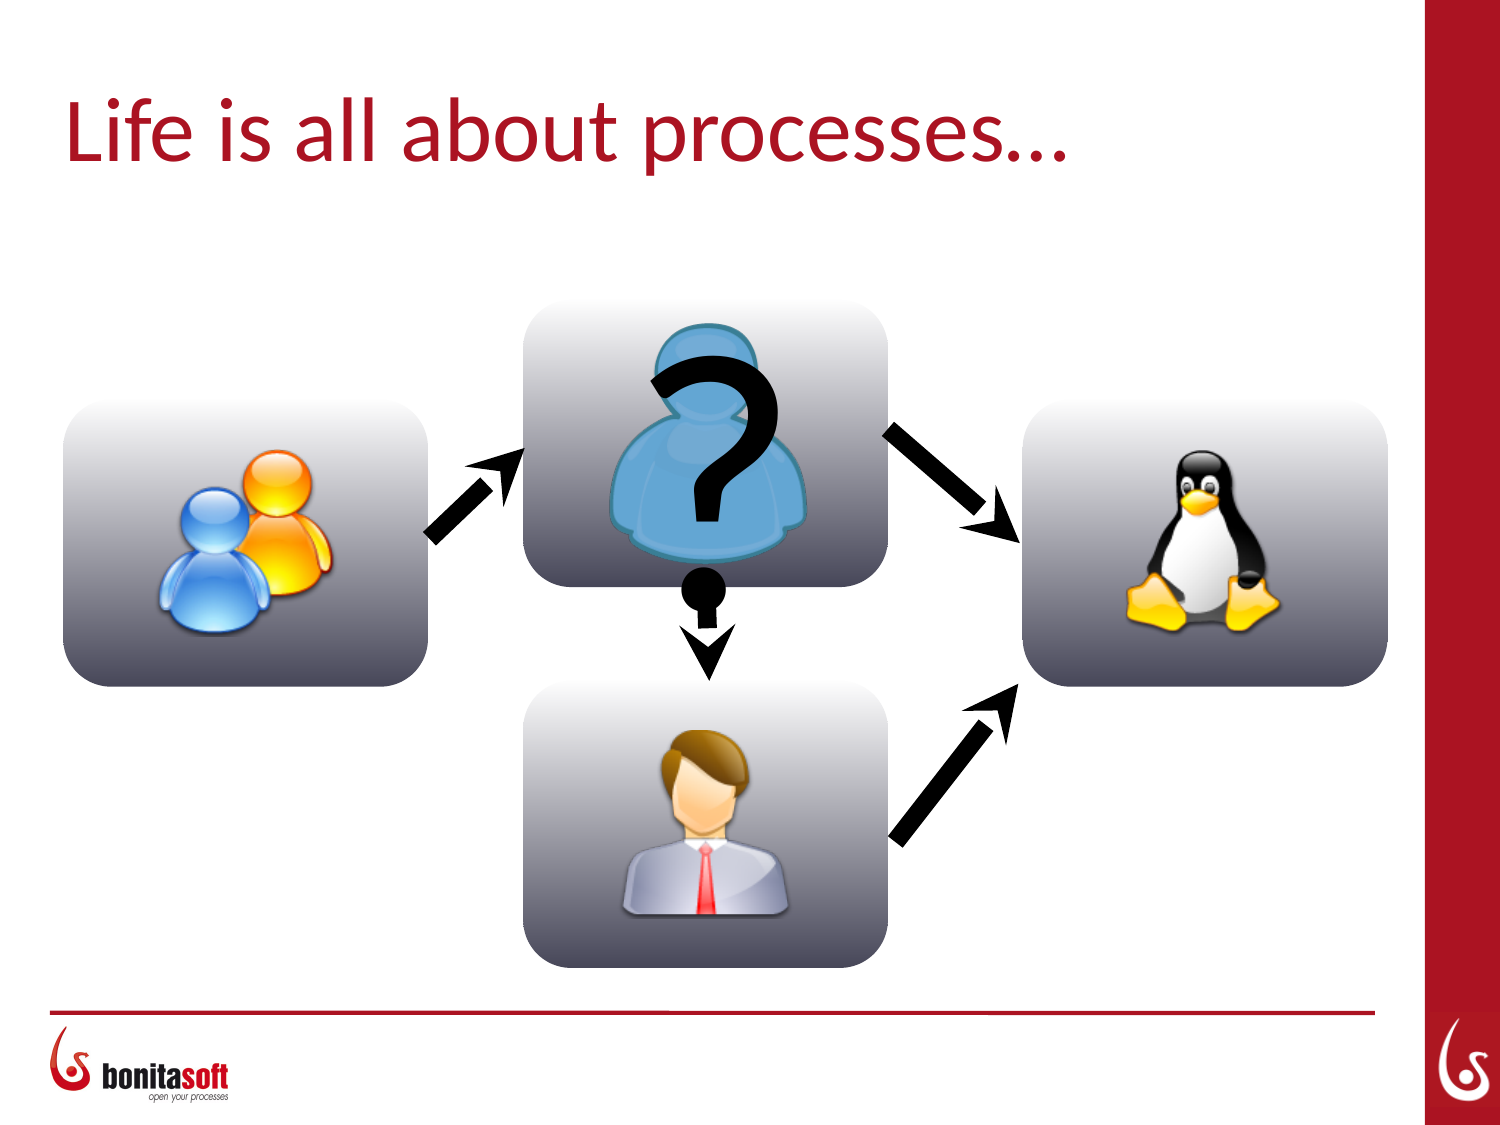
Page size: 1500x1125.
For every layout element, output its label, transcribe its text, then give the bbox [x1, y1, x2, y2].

picture [1112, 449, 1300, 637]
picture [50, 1026, 228, 1103]
picture [612, 730, 801, 919]
text_box [523, 680, 888, 968]
picture [152, 449, 341, 637]
picture [577, 314, 836, 573]
text_box [1022, 399, 1388, 687]
title Life is all about processes… [50, 45, 1375, 233]
text_box ? [613, 324, 788, 774]
picture [1430, 1012, 1500, 1107]
text_box [63, 399, 428, 687]
text_box [523, 299, 888, 588]
